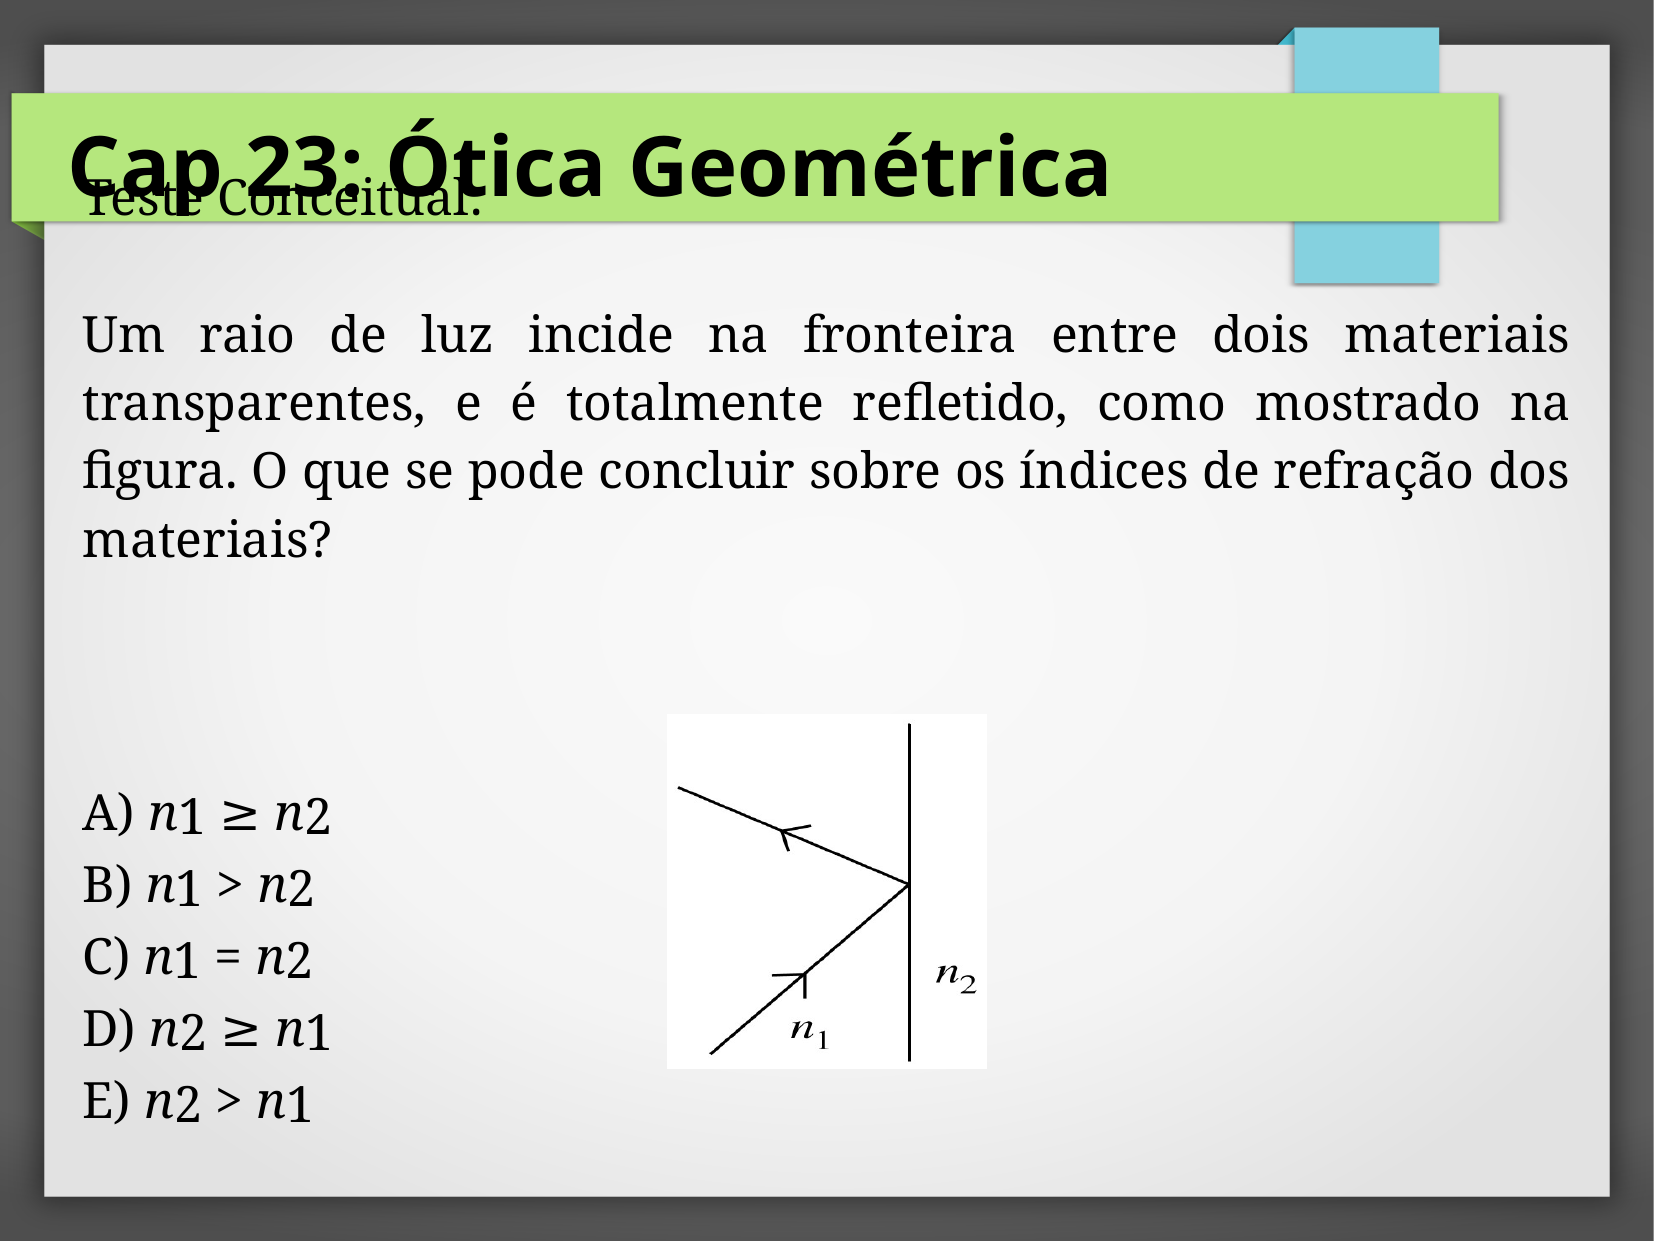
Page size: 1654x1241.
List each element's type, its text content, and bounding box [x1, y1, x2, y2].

picture [0, 0, 1654, 1241]
text_box Teste Conceitual: Um raio de luz incide na fronteira entre dois materiais transparentes, e é totalmente refletido, como mostrado na figura. O que se pode concluir sobre os índices de refração dos materiais? A) n1 ≥ n2 B) n1 > n2 C) n1 = n2 D) n2 ≥ n1 E) n2 > n1 [82, 230, 1571, 1070]
text_box Cap 23: Ótica Geométrica [53, 100, 1607, 1193]
